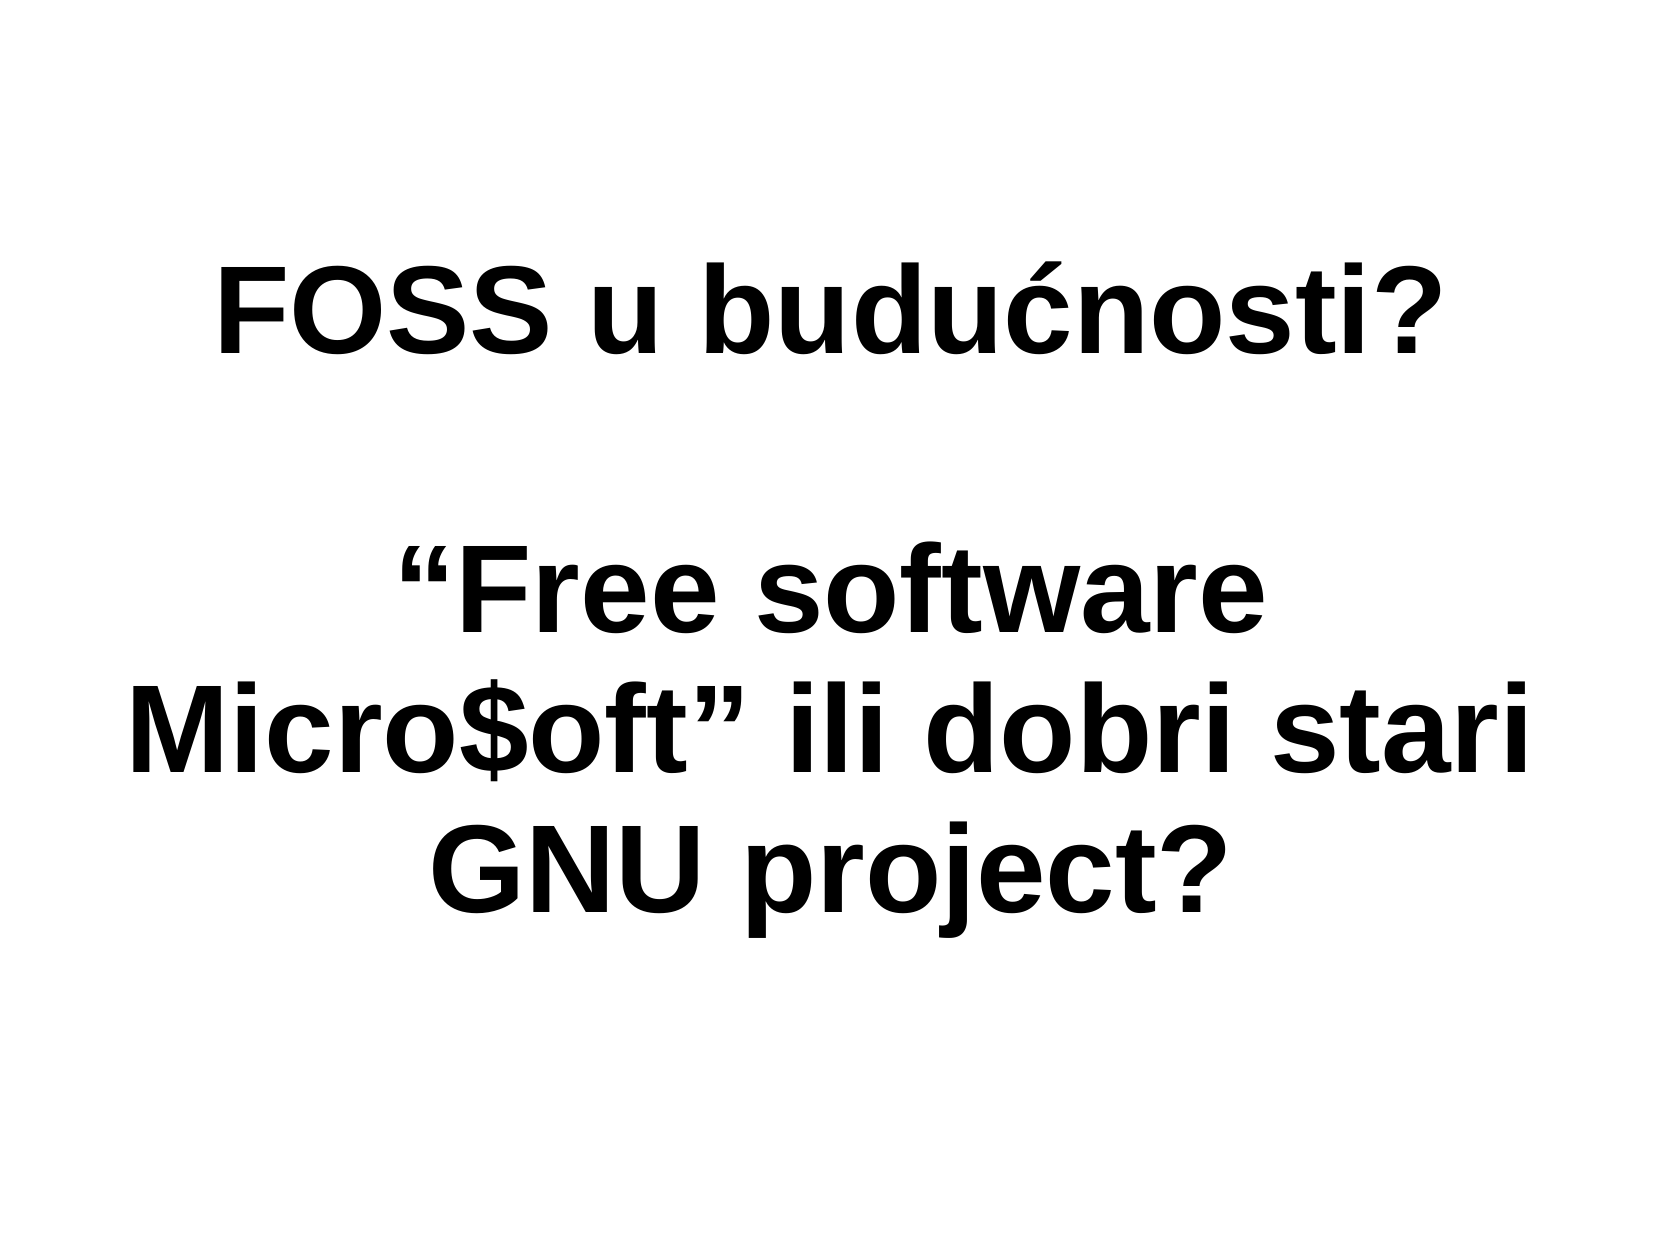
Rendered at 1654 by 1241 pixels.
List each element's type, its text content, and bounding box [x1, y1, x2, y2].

subtitle FOSS u budućnosti? “Free software Micro$oft” ili dobri stari GNU project? [86, 187, 1576, 992]
